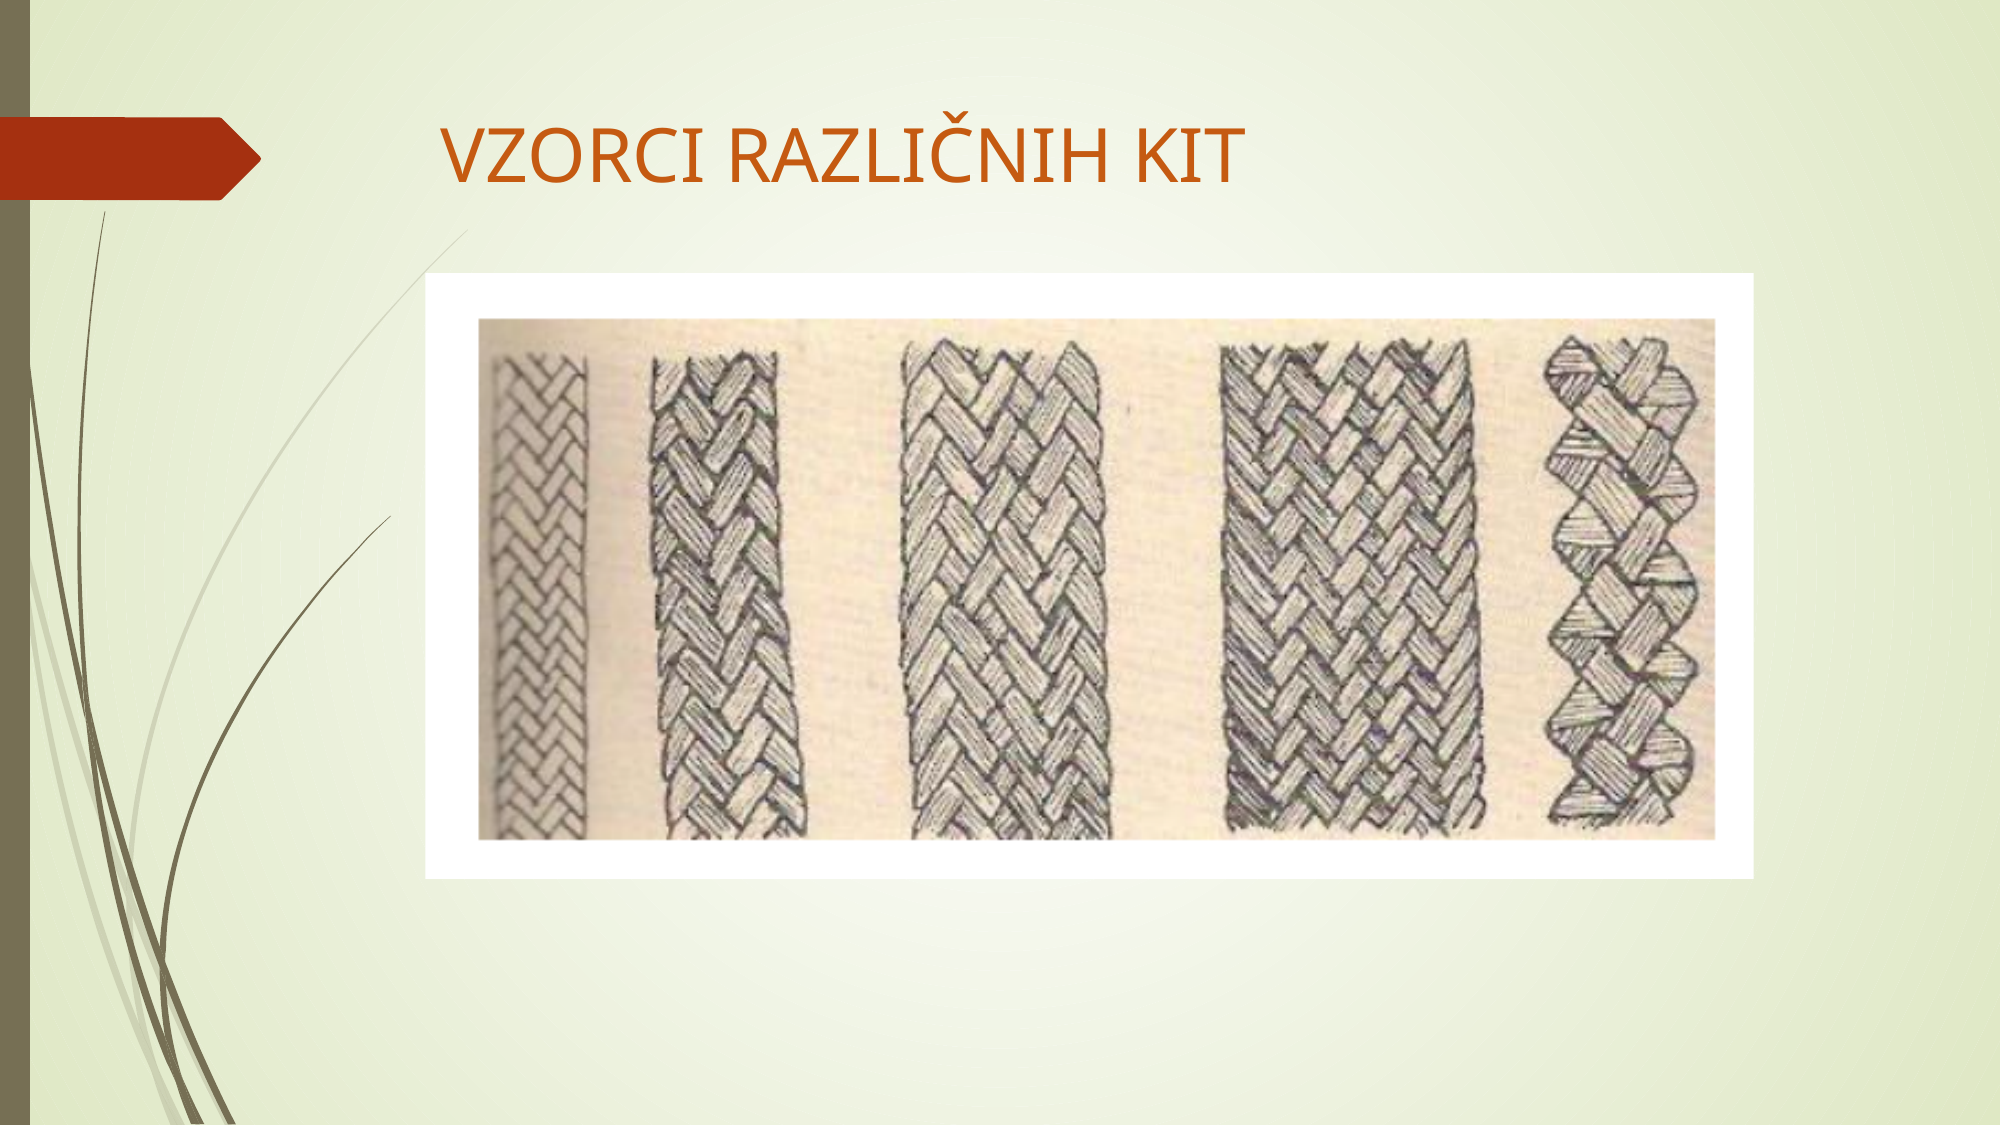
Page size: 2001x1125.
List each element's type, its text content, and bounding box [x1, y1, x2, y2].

title VZORCI RAZLIČNIH KIT [425, 99, 1888, 310]
picture [425, 273, 1754, 879]
